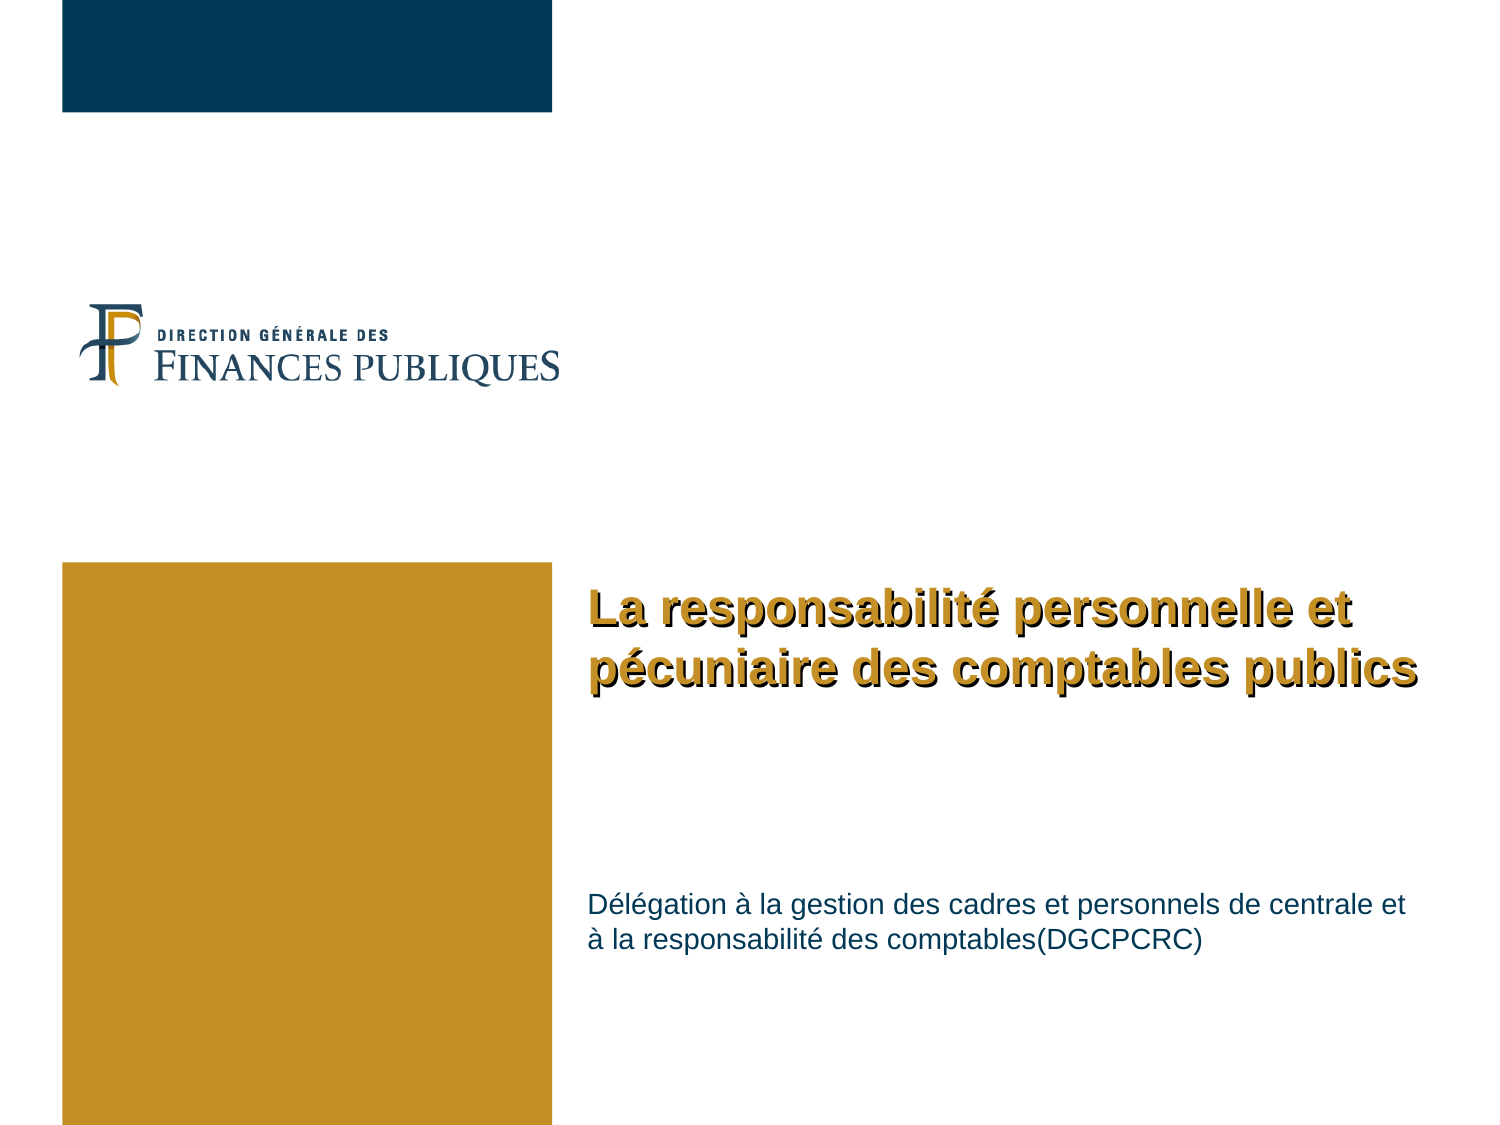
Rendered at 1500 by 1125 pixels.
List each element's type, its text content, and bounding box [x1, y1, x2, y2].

picture [50, 274, 588, 416]
title La responsabilité personnelle et pécuniaire des comptables publics Délégation à la gestion des cadres et personnels de centrale et à la responsabilité des comptables(DGCPCRC) [587, 575, 1463, 1026]
